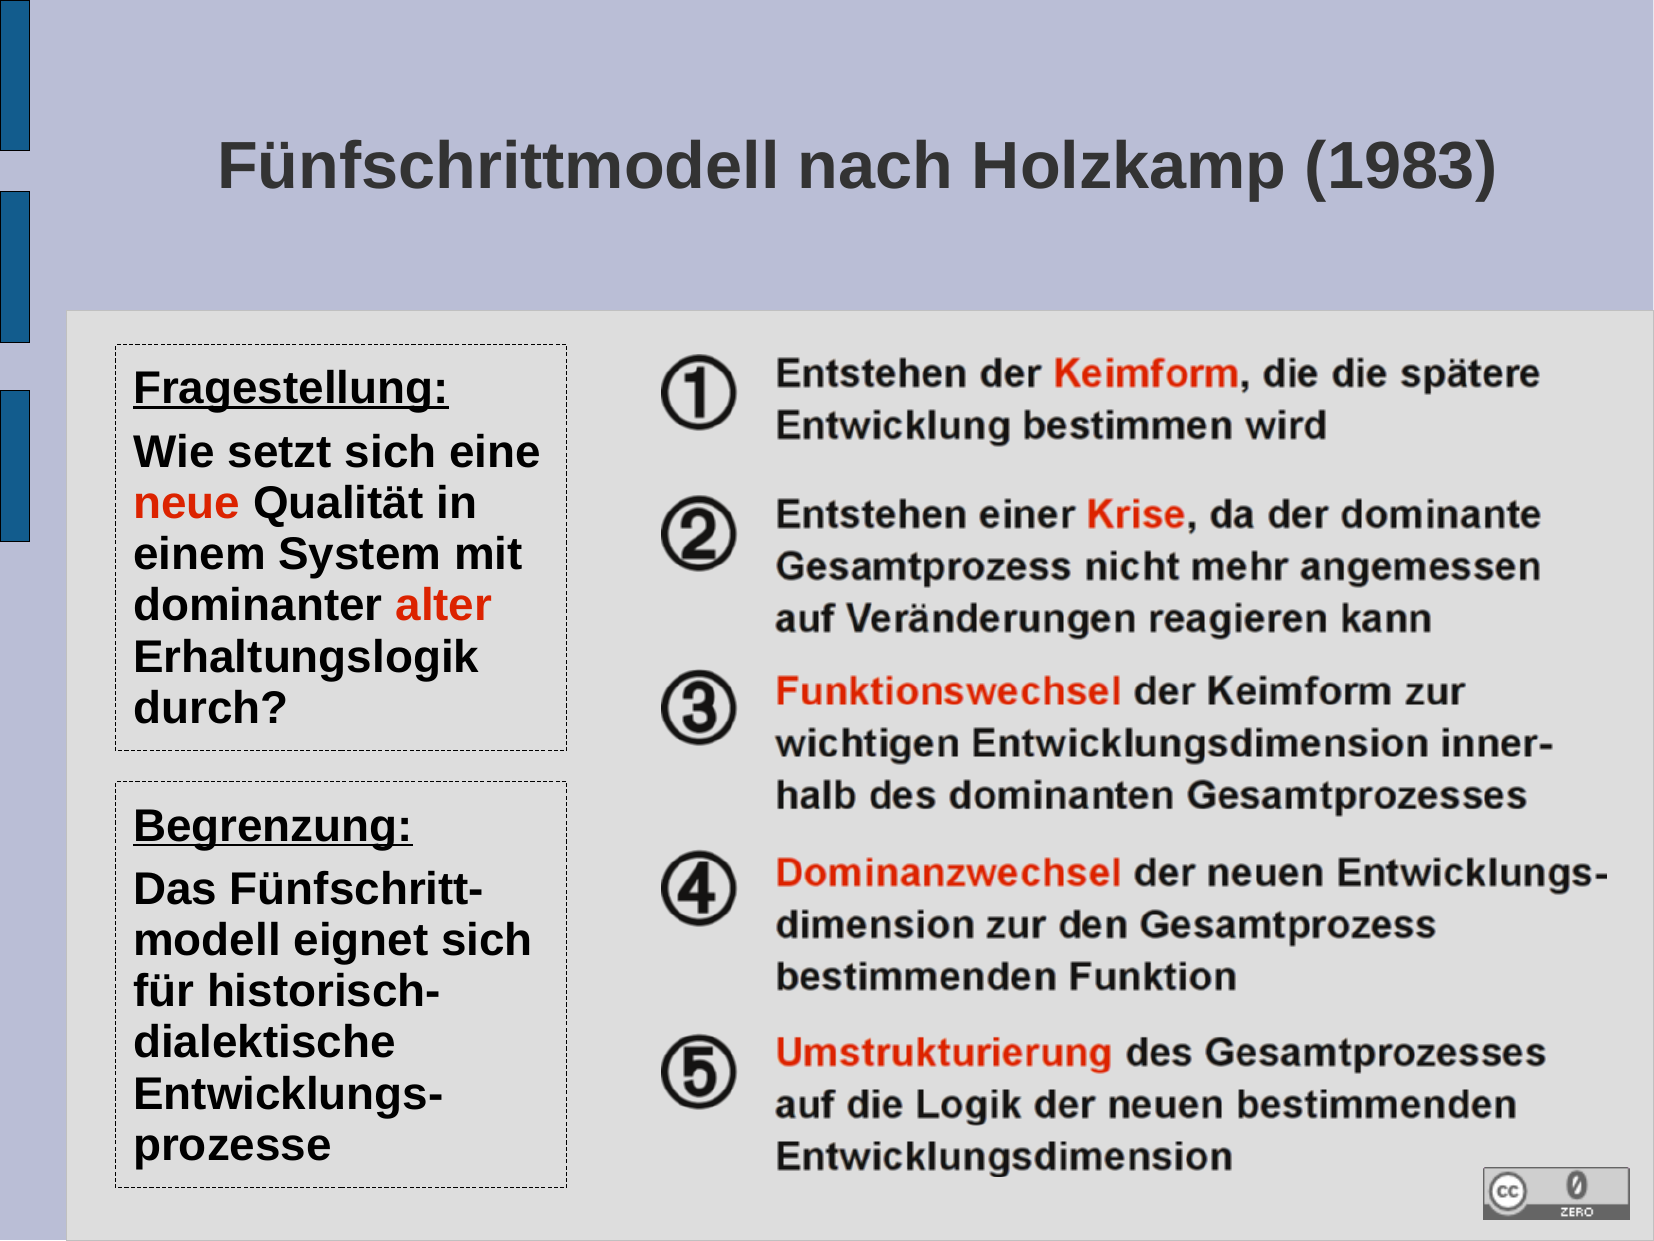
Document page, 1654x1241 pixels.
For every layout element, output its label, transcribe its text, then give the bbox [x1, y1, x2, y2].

list Fragestellung: Wie setzt sich eine neue Qualität in einem System mit dominanter alter Erhaltungslogik durch? [115, 344, 567, 751]
picture [661, 354, 1630, 1220]
list Begrenzung: Das Fünfschritt-modell eignet sich für historisch-dialektische Entwicklungs-prozesse [115, 781, 567, 1188]
title Fünfschrittmodell nach Holzkamp (1983) [121, 61, 1595, 269]
